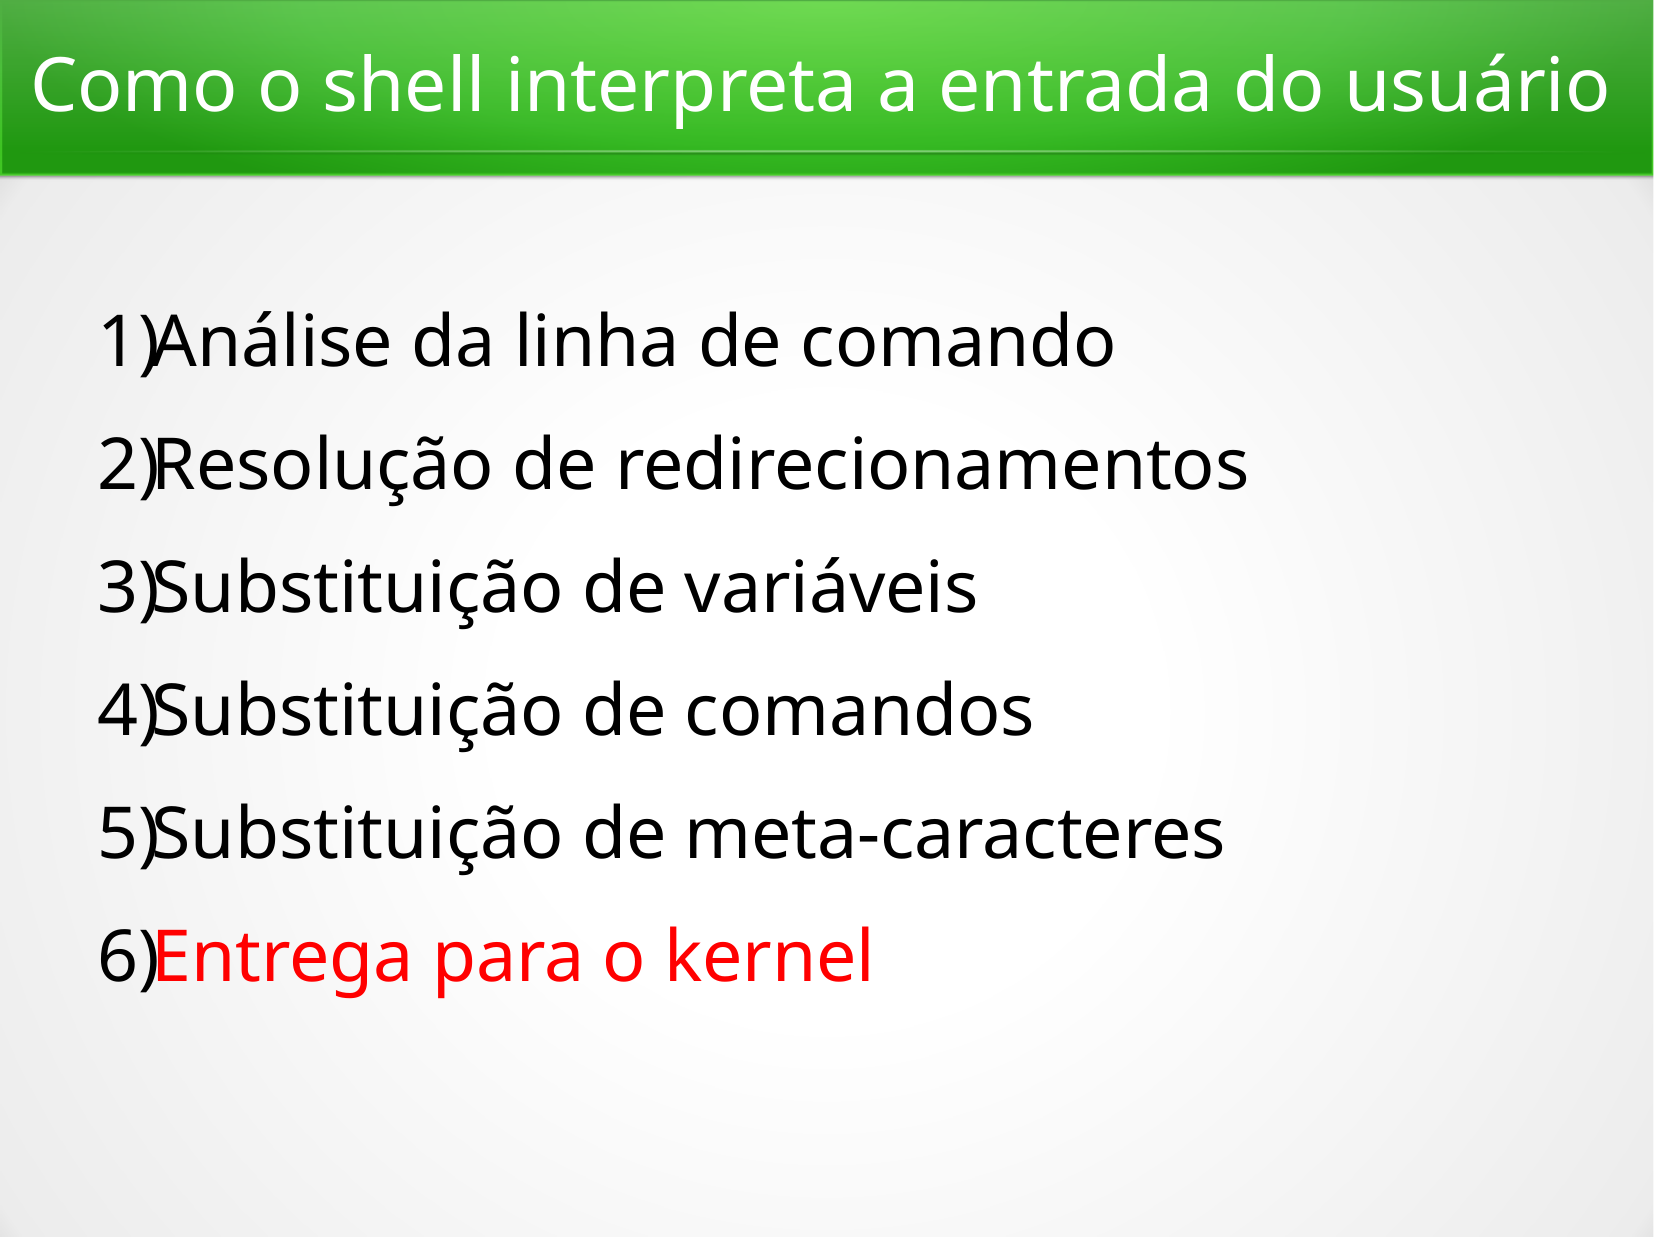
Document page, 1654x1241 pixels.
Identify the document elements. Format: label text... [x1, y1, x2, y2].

title Como o shell interpreta a entrada do usuário [11, 11, 1630, 154]
picture [0, 0, 1654, 1237]
list Análise da linha de comando Resolução de redirecionamentos Substituição de variáveis Substituição de comandos Substituição de meta-caracteres Entrega para o kernel [82, 290, 1571, 1010]
